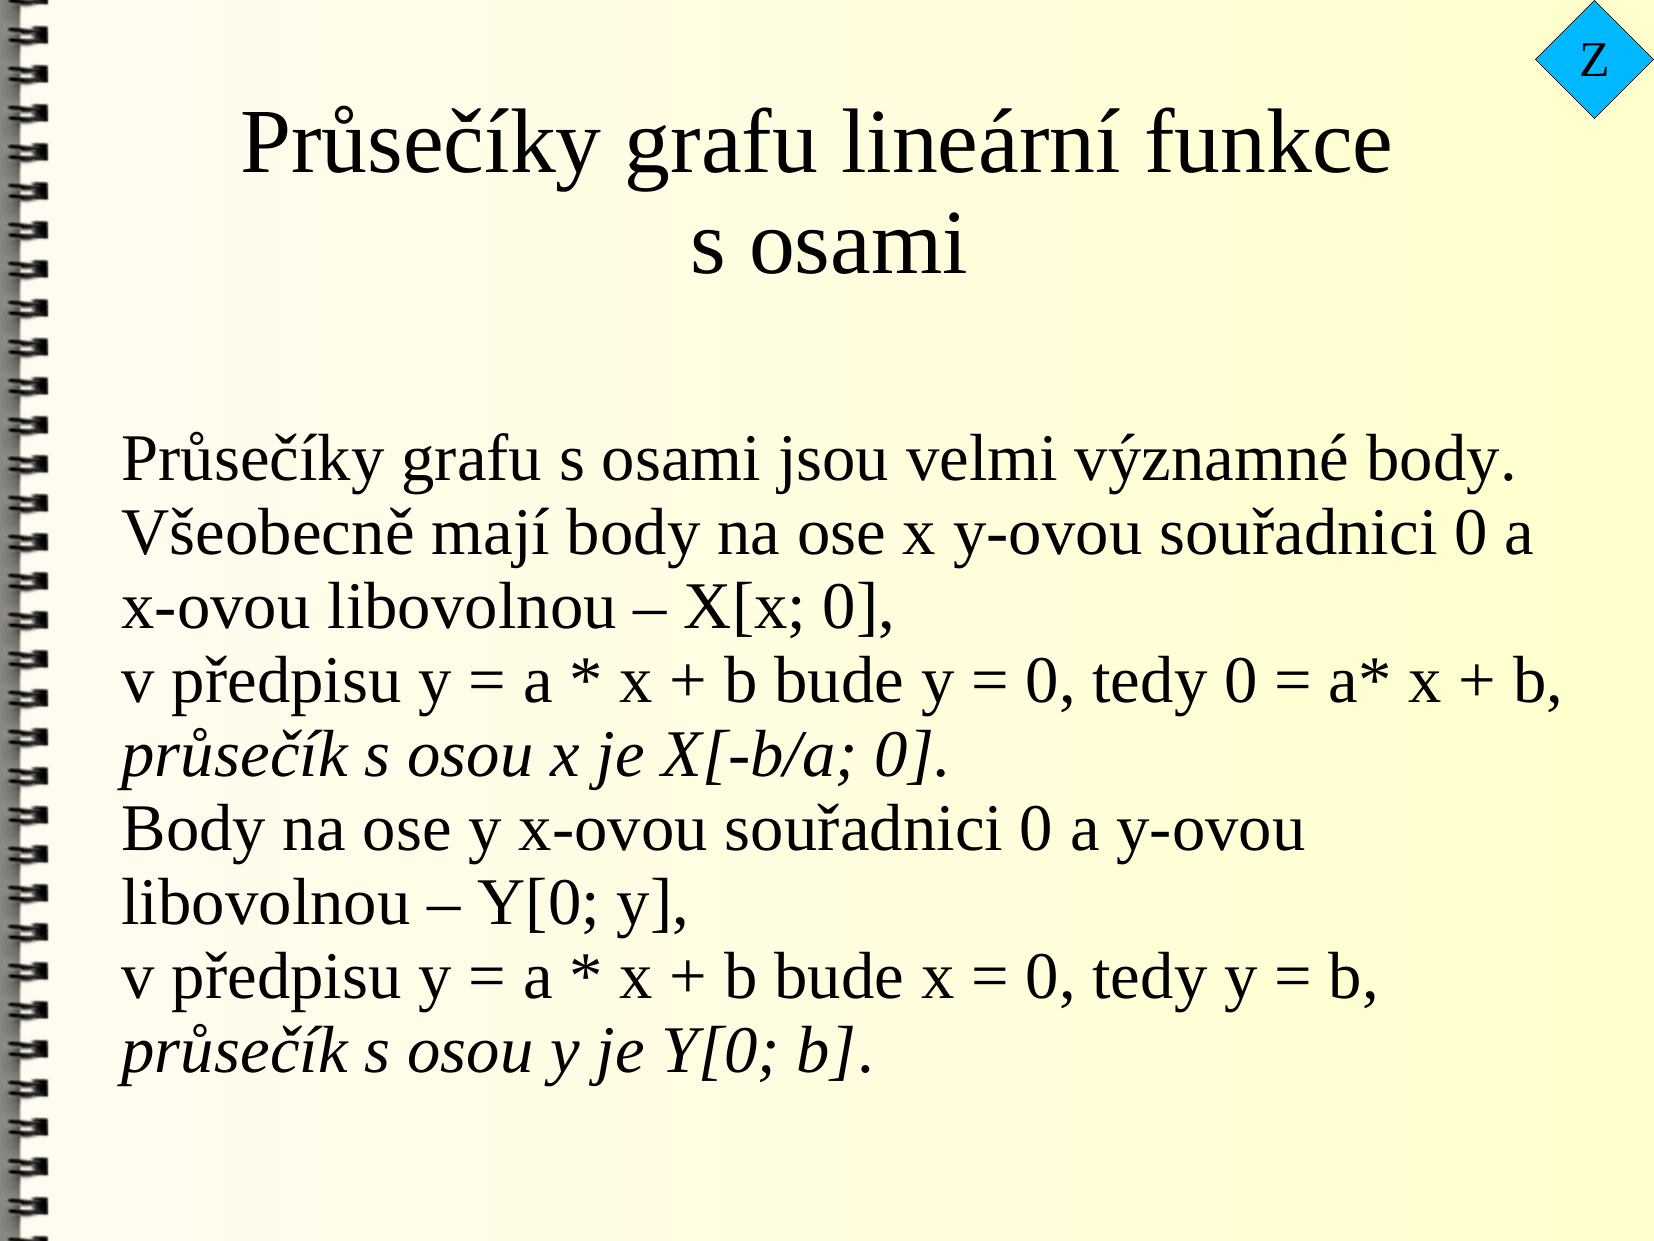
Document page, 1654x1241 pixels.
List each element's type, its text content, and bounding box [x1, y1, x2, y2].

subtitle Průsečíky grafu s osami jsou velmi významné body. Všeobecně mají body na ose x y-ovou souřadnici 0 a x-ovou libovolnou – X[x; 0], v předpisu y = a * x + b bude y = 0, tedy 0 = a* x + b, průsečík s osou x je X[-b/a; 0]. Body na ose y x-ovou souřadnici 0 a y-ovou libovolnou – Y[0; y], v předpisu y = a * x + b bude x = 0, tedy y = b, průsečík s osou y je Y[0; b]. [121, 344, 1595, 1164]
picture [0, 0, 1654, 1241]
title Průsečíky grafu lineární funkce s osami [123, 88, 1536, 296]
text_box Z [1535, 0, 1654, 119]
